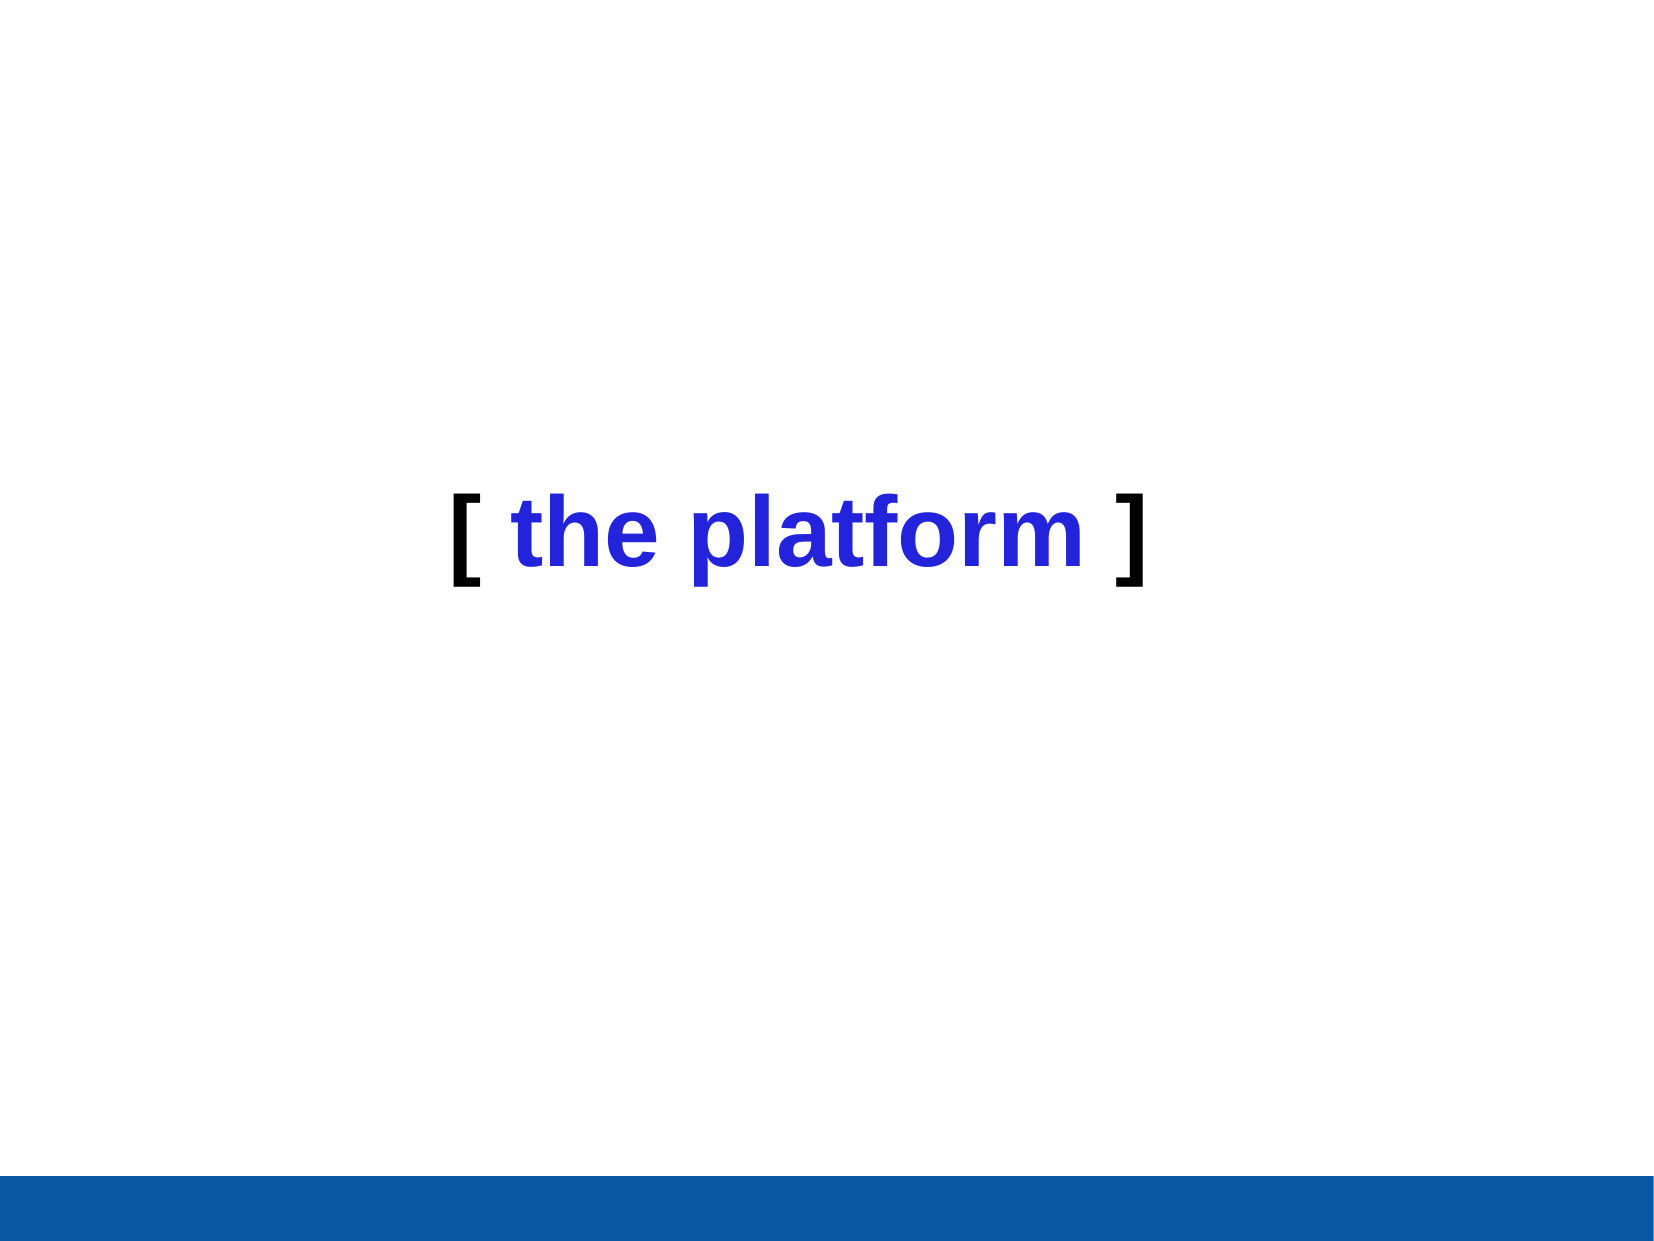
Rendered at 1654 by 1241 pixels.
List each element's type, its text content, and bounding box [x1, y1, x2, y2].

list [ the platform ] [297, 404, 1300, 738]
picture [0, 1176, 1654, 1241]
